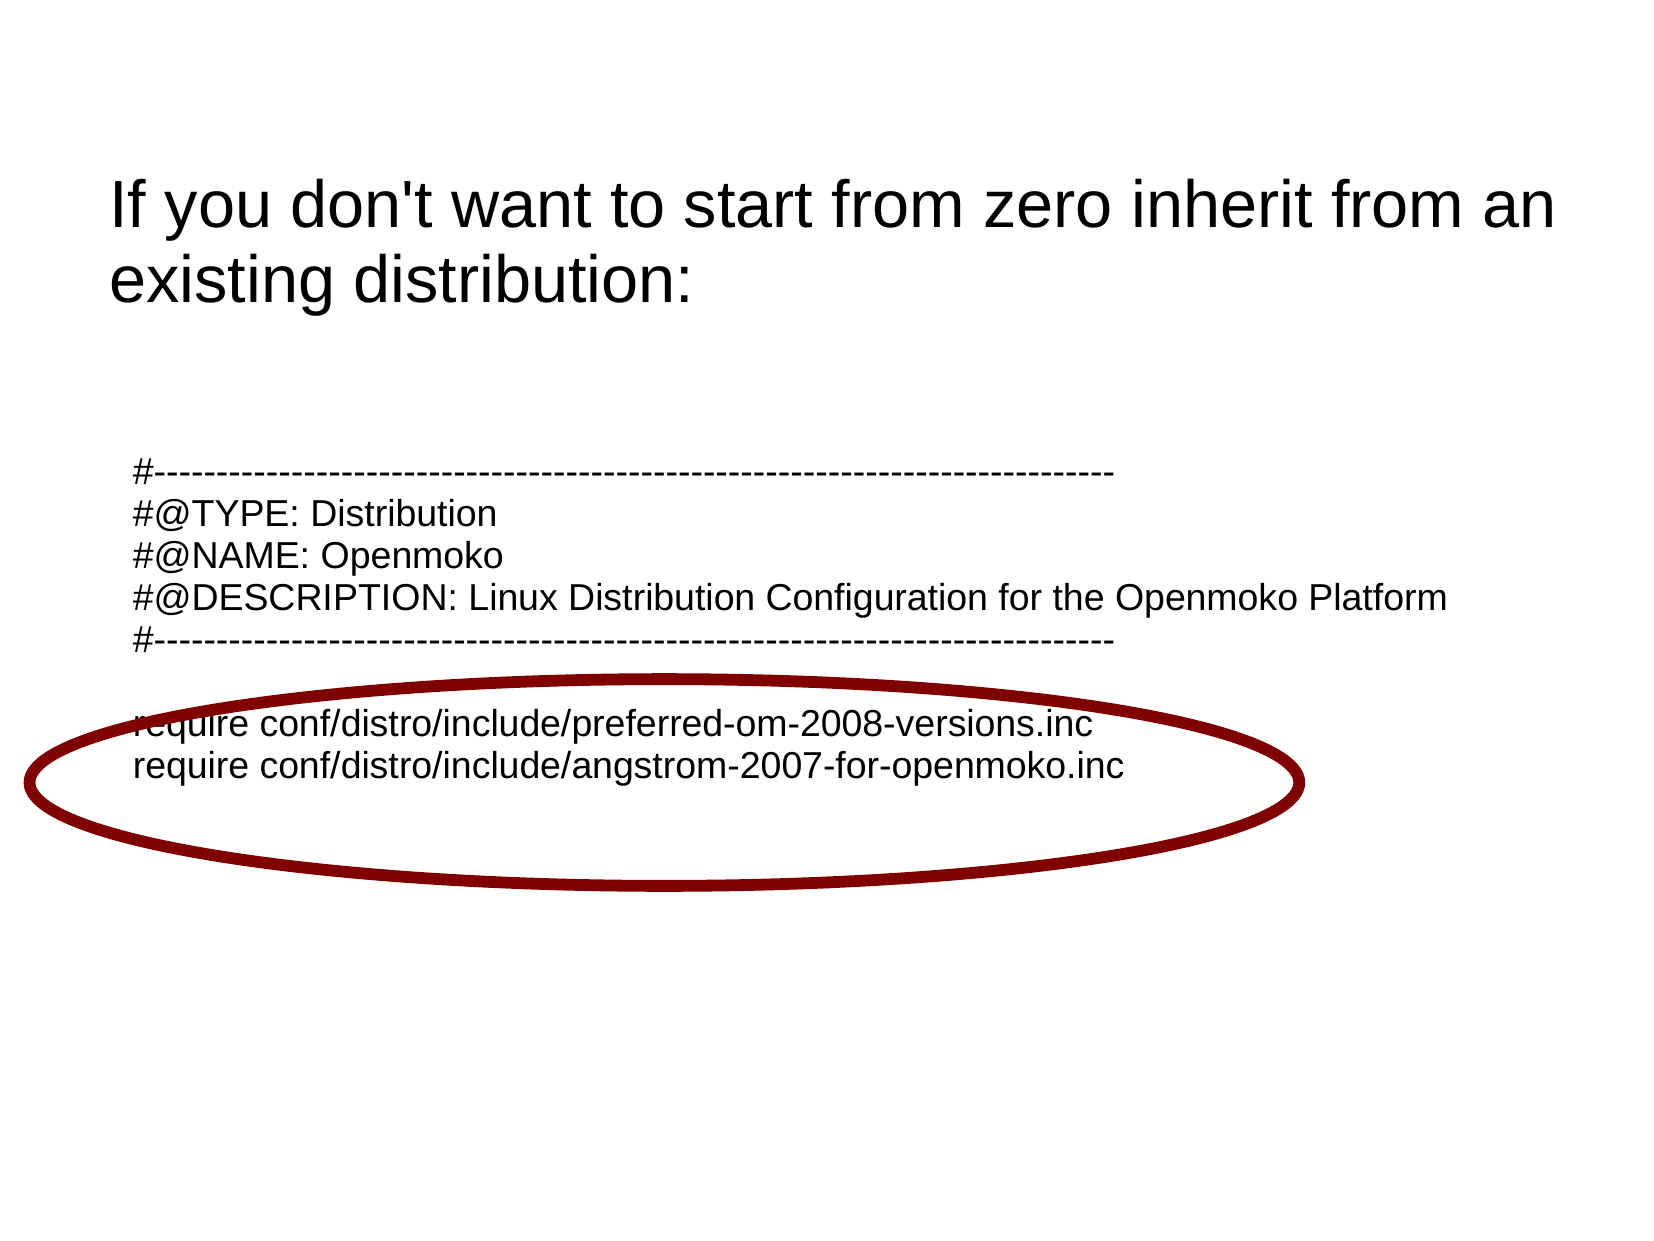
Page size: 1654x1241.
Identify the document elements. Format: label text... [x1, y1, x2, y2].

text_box If you don't want to start from zero inherit from an existing distribution: [94, 159, 1573, 341]
text_box #----------------------------------------------------------------------------- #@TYPE: Distribution #@NAME: Openmoko #@DESCRIPTION: Linux Distribution Configuration for the Openmoko Platform #----------------------------------------------------------------------------- require conf/distro/include/preferred-om-2008-versions.inc require conf/distro/include/angstrom-2007-for-openmoko.inc [118, 442, 1565, 923]
text_box #----------------------------------------------------------------------------- #@TYPE: Distribution #@NAME: Openmoko #@DESCRIPTION: Linux Distribution Configuration for the Openmoko Platform #----------------------------------------------------------------------------- require conf/distro/include/preferred-om-2008-versions.inc require conf/distro/include/angstrom-2007-for-openmoko.inc [118, 686, 1293, 879]
